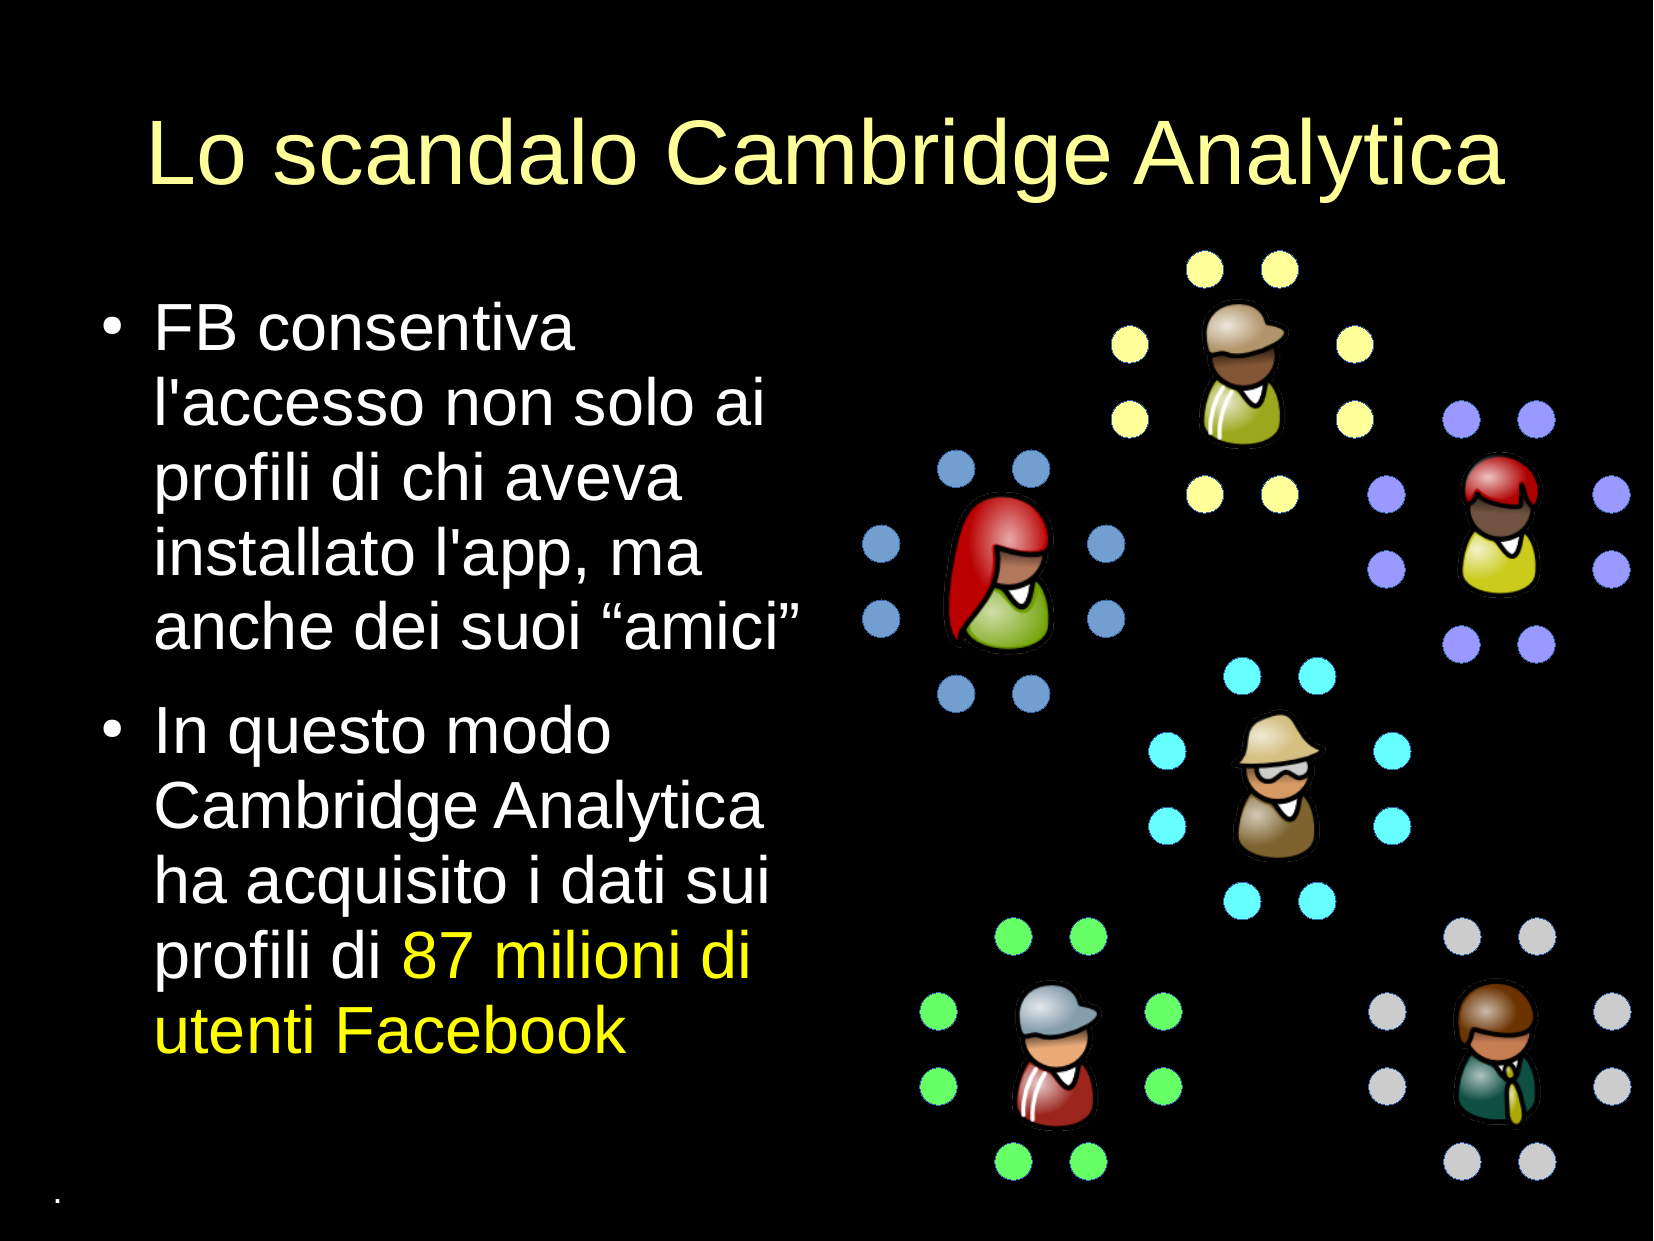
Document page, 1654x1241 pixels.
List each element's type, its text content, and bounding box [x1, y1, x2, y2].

picture [1162, 293, 1319, 451]
text_box [1012, 674, 1051, 713]
text_box [1593, 992, 1632, 1031]
text_box [1442, 625, 1481, 664]
text_box [919, 992, 958, 1031]
text_box [1443, 1142, 1482, 1181]
picture [975, 974, 1132, 1132]
text_box [1087, 599, 1126, 638]
text_box [1442, 400, 1481, 439]
title Lo scandalo Cambridge Analytica [82, 49, 1571, 257]
text_box [1592, 475, 1631, 514]
text_box [1069, 1142, 1108, 1181]
text_box [1298, 882, 1337, 920]
text_box [1012, 449, 1051, 488]
text_box [1517, 400, 1556, 439]
text_box [1518, 917, 1557, 956]
text_box [1144, 1067, 1183, 1106]
text_box [1144, 992, 1183, 1031]
text_box [1592, 550, 1631, 589]
text_box [1368, 992, 1407, 1031]
picture [1418, 974, 1576, 1132]
text_box [1373, 732, 1412, 770]
text_box [862, 599, 901, 638]
text_box [937, 449, 976, 488]
text_box [1148, 807, 1187, 845]
text_box [994, 917, 1033, 956]
text_box [1111, 400, 1149, 439]
picture [916, 487, 1088, 659]
picture [1200, 706, 1357, 863]
text_box [1373, 807, 1412, 845]
list FB consentiva l'accesso non solo ai profili di chi aveva installato l'app, ma anche dei suoi “amici” In questo modo Cambridge Analytica ha acquisito i dati sui profili di 87 milioni di utenti Facebook [82, 290, 809, 1126]
text_box [1593, 1067, 1632, 1106]
picture [1425, 449, 1576, 601]
text_box [994, 1142, 1033, 1181]
text_box [1223, 882, 1262, 920]
text_box [862, 524, 901, 563]
text_box [1443, 917, 1482, 956]
text_box [1298, 657, 1337, 695]
text_box [1087, 524, 1126, 563]
text_box [1367, 475, 1406, 514]
text_box [1261, 250, 1299, 289]
text_box [1223, 657, 1262, 695]
text_box . [37, 1162, 113, 1220]
text_box [1517, 625, 1556, 664]
text_box [1148, 732, 1187, 770]
text_box [937, 674, 976, 713]
text_box [1186, 250, 1224, 289]
text_box [1336, 325, 1374, 364]
text_box [1336, 400, 1374, 439]
text_box [1367, 550, 1406, 589]
text_box [1261, 475, 1299, 514]
text_box [919, 1067, 958, 1106]
text_box [1368, 1067, 1407, 1106]
text_box [1111, 325, 1149, 364]
text_box [1518, 1142, 1557, 1181]
text_box [1069, 917, 1108, 956]
text_box [1186, 475, 1224, 514]
